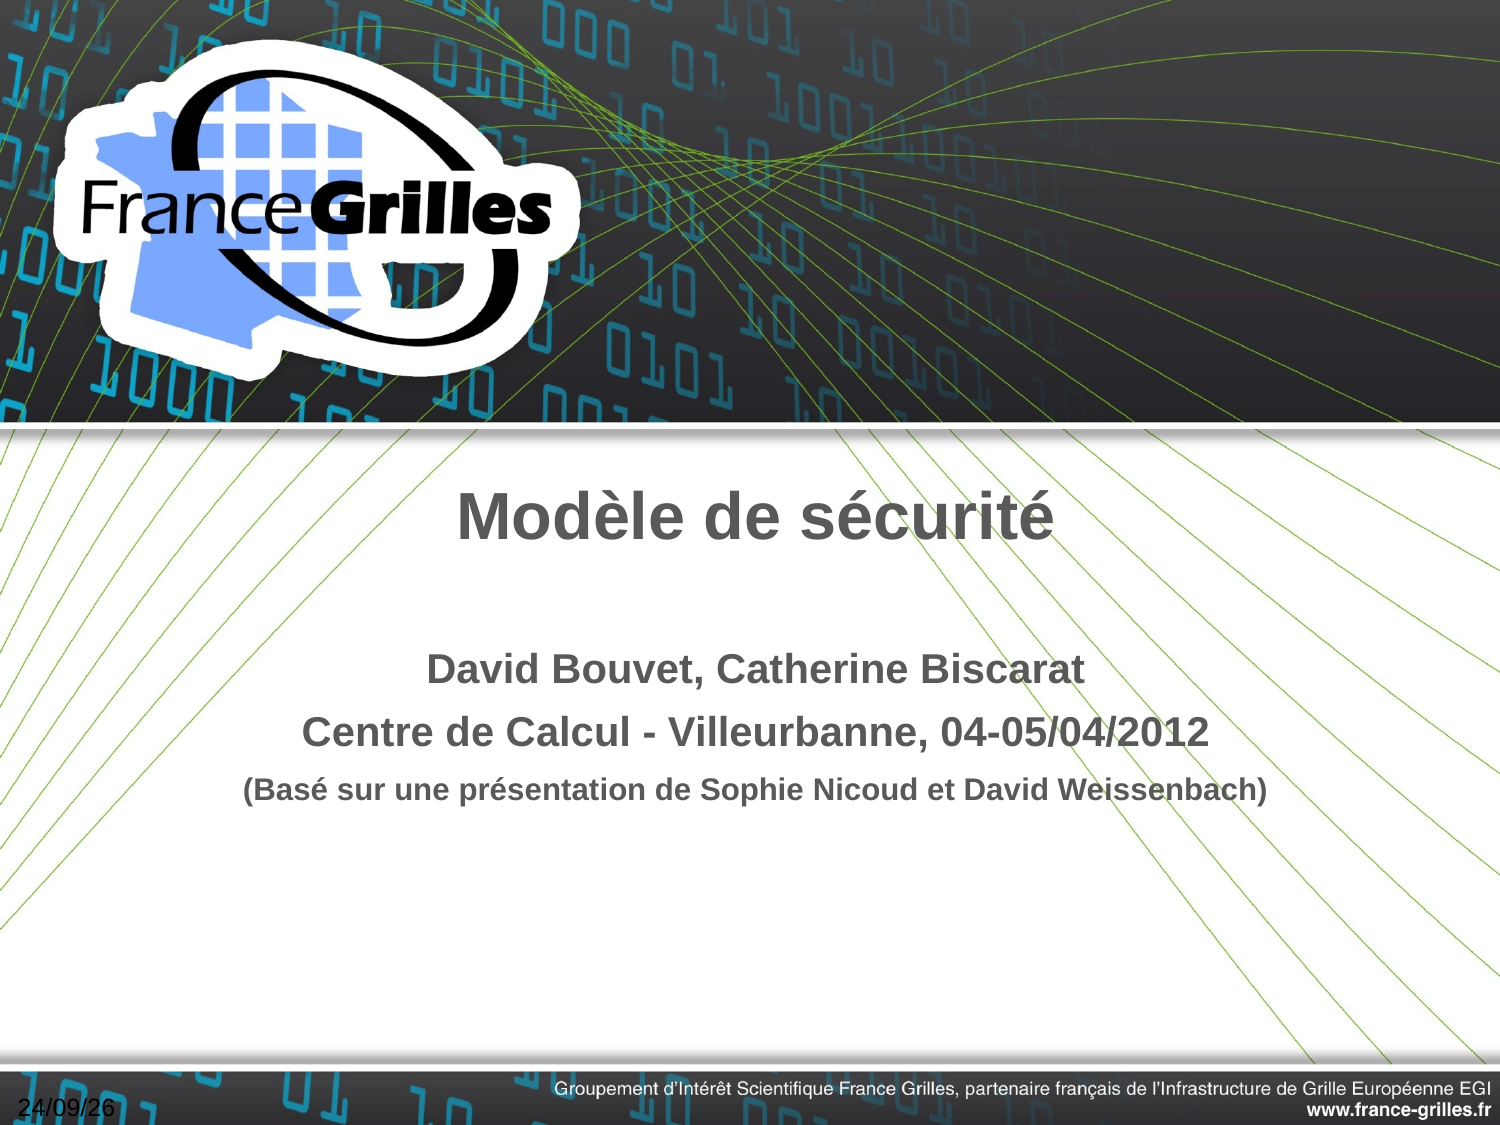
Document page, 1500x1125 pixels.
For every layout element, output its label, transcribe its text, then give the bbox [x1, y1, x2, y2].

subtitle Modèle de sécurité David Bouvet, Catherine Biscarat Centre de Calcul - Villeurbanne, 04-05/04/2012 (Basé sur une présentation de Sophie Nicoud et David Weissenbach) [53, 269, 1459, 1016]
text_box 26/04/12 [17, 1074, 172, 1122]
picture [0, 0, 1500, 1125]
